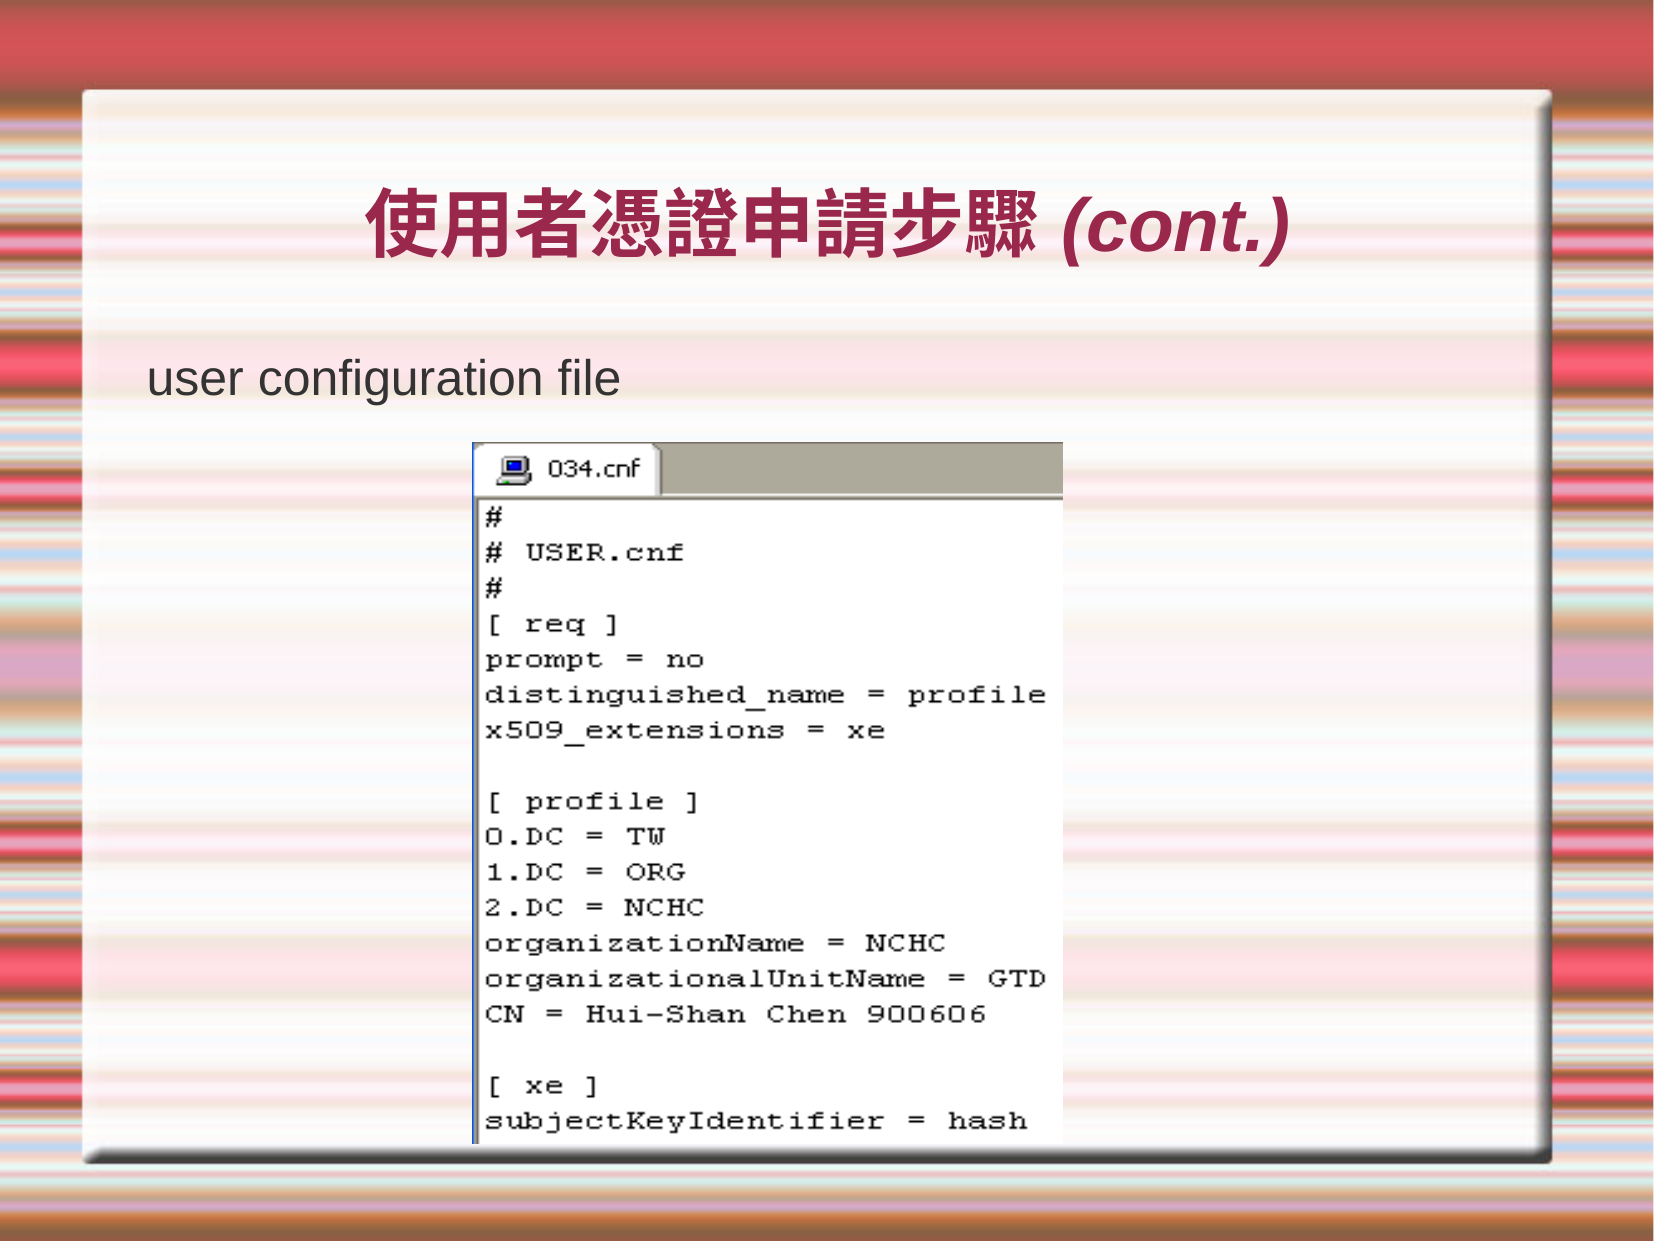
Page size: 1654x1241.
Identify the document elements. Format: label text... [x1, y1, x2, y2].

list user configuration file [134, 350, 1516, 1118]
title 使用者憑證申請步驟(cont.) [121, 122, 1534, 315]
picture [0, 0, 1654, 1241]
